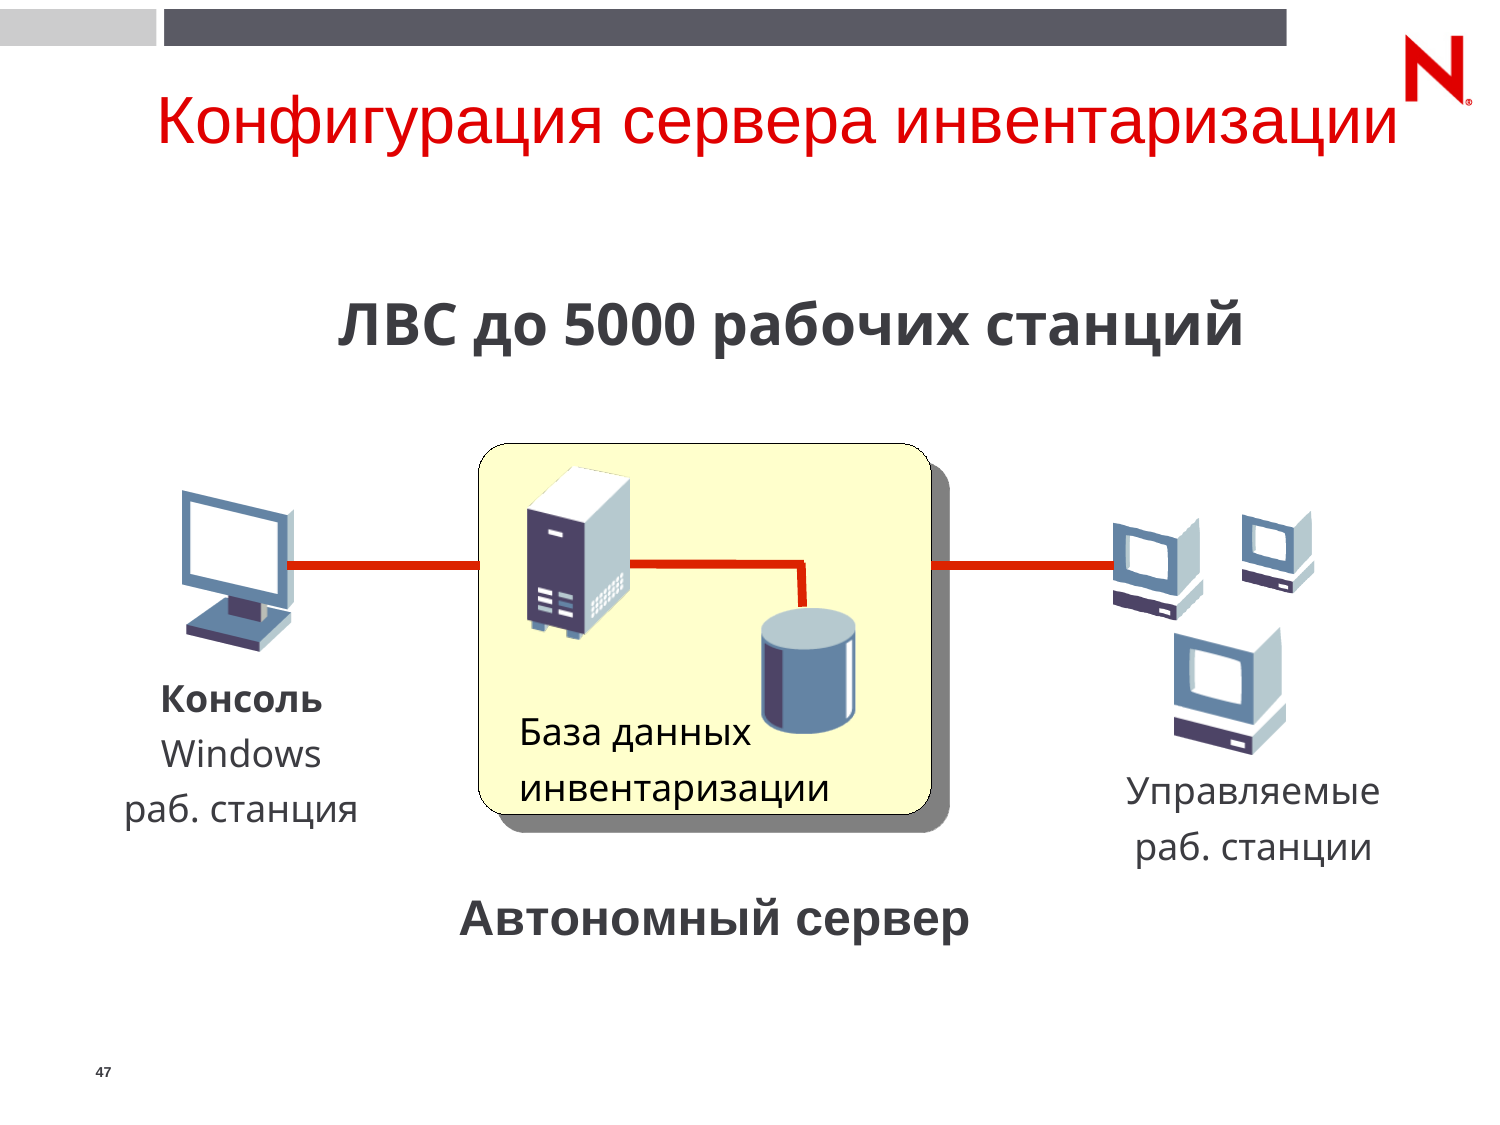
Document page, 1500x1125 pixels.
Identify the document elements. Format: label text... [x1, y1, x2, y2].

text_box ЛВС до 5000 рабочих станций [293, 273, 1245, 356]
text_box Консоль Windows раб. станция [120, 668, 363, 816]
text_box Управляемые раб. станции [1091, 760, 1416, 859]
text_box Автономный сервер [443, 882, 943, 954]
picture [760, 607, 857, 735]
picture [526, 465, 630, 641]
text_box [478, 443, 932, 815]
picture [181, 485, 295, 653]
text_box База данных инвентаризации [518, 701, 843, 800]
text_box Конфигурация сервера инвентаризации [141, 75, 1483, 179]
picture [1241, 498, 1315, 594]
picture [1403, 32, 1473, 75]
picture [1112, 502, 1287, 756]
